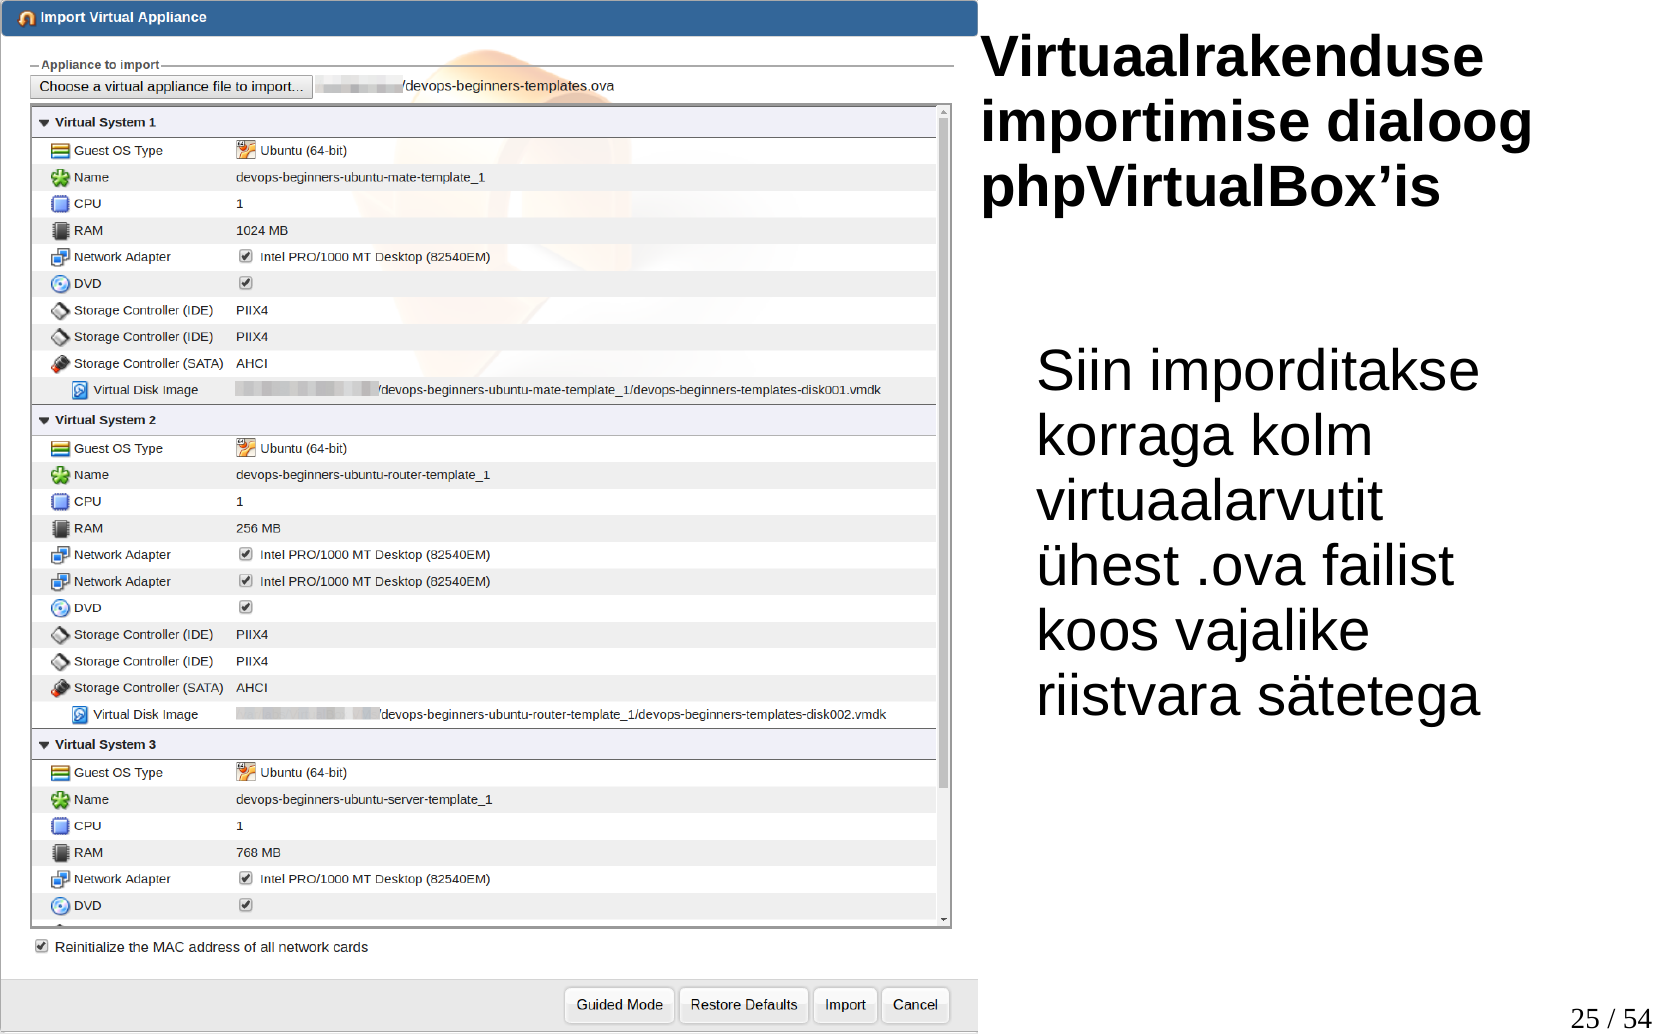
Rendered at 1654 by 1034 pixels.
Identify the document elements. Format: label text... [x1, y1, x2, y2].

text_box Siin imporditakse korraga kolm virtuaalarvutit ühest .ova failist koos vajalike riistvara sätetega [1021, 330, 1518, 736]
title Virtuaalrakenduse importimise dialoog phpVirtualBox’is [980, 17, 1630, 225]
picture [0, 0, 978, 1034]
